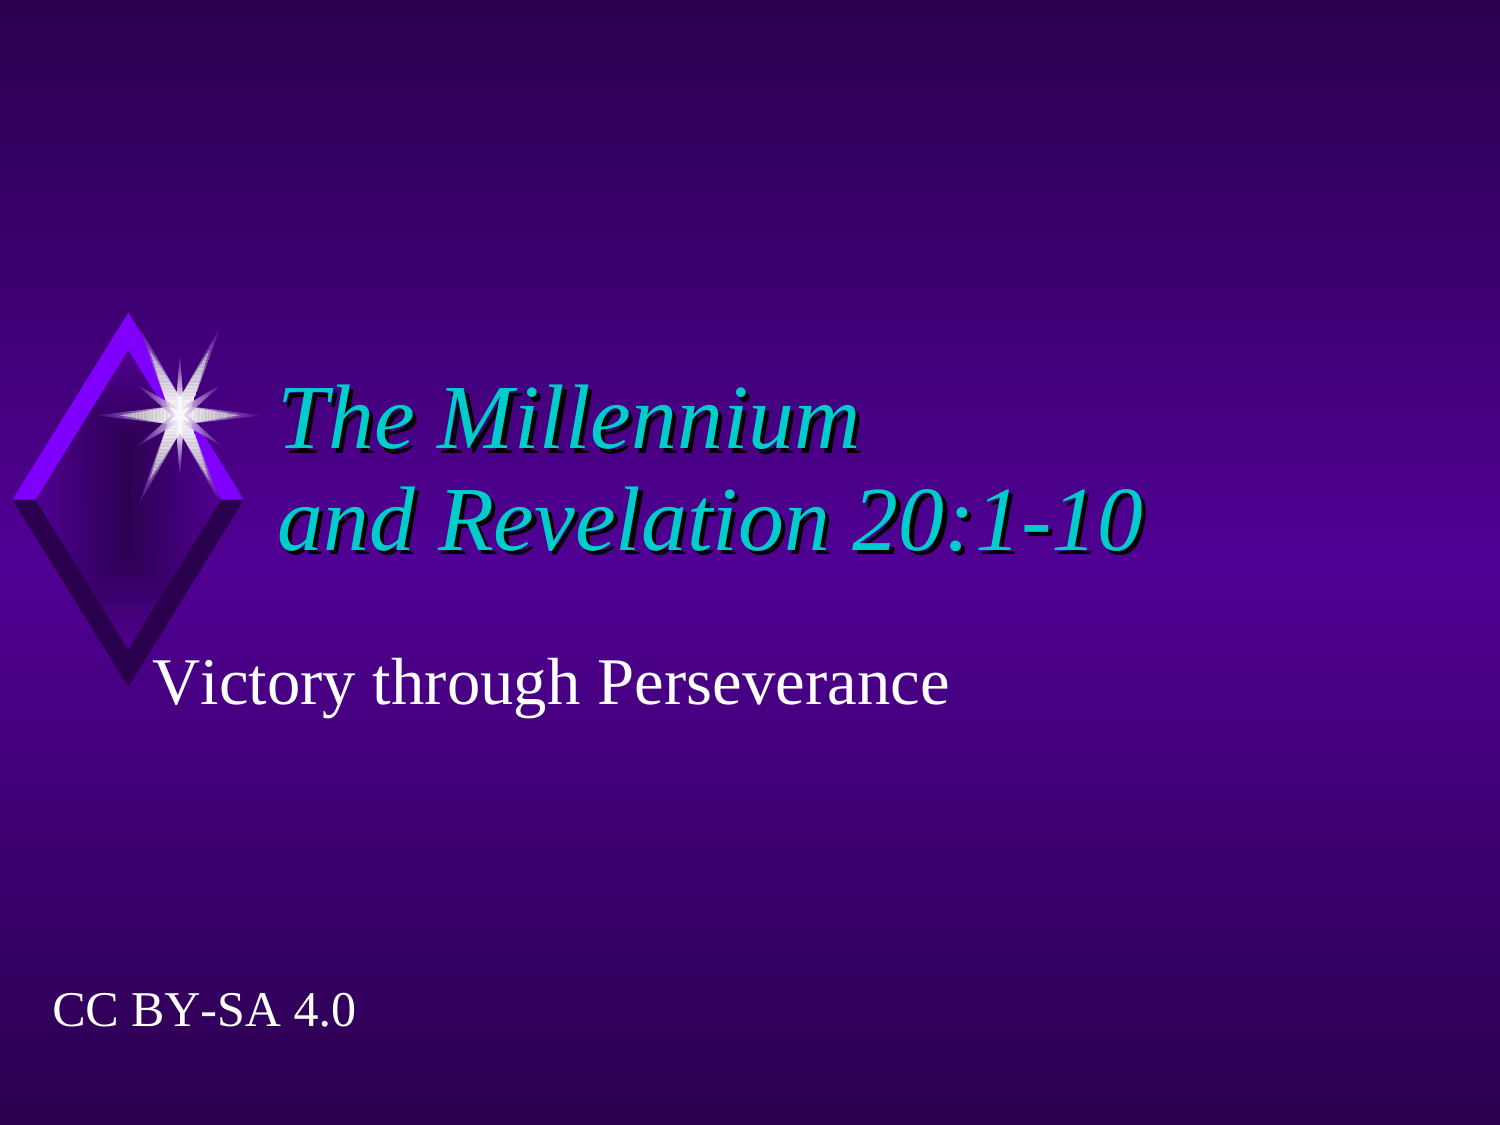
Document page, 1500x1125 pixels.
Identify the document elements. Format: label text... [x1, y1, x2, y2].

text_box CC BY-SA 4.0 [37, 975, 601, 1046]
subtitle Victory through Perseverance [137, 637, 1400, 926]
title The Millennium and Revelation 20:1-10 [262, 359, 1500, 579]
